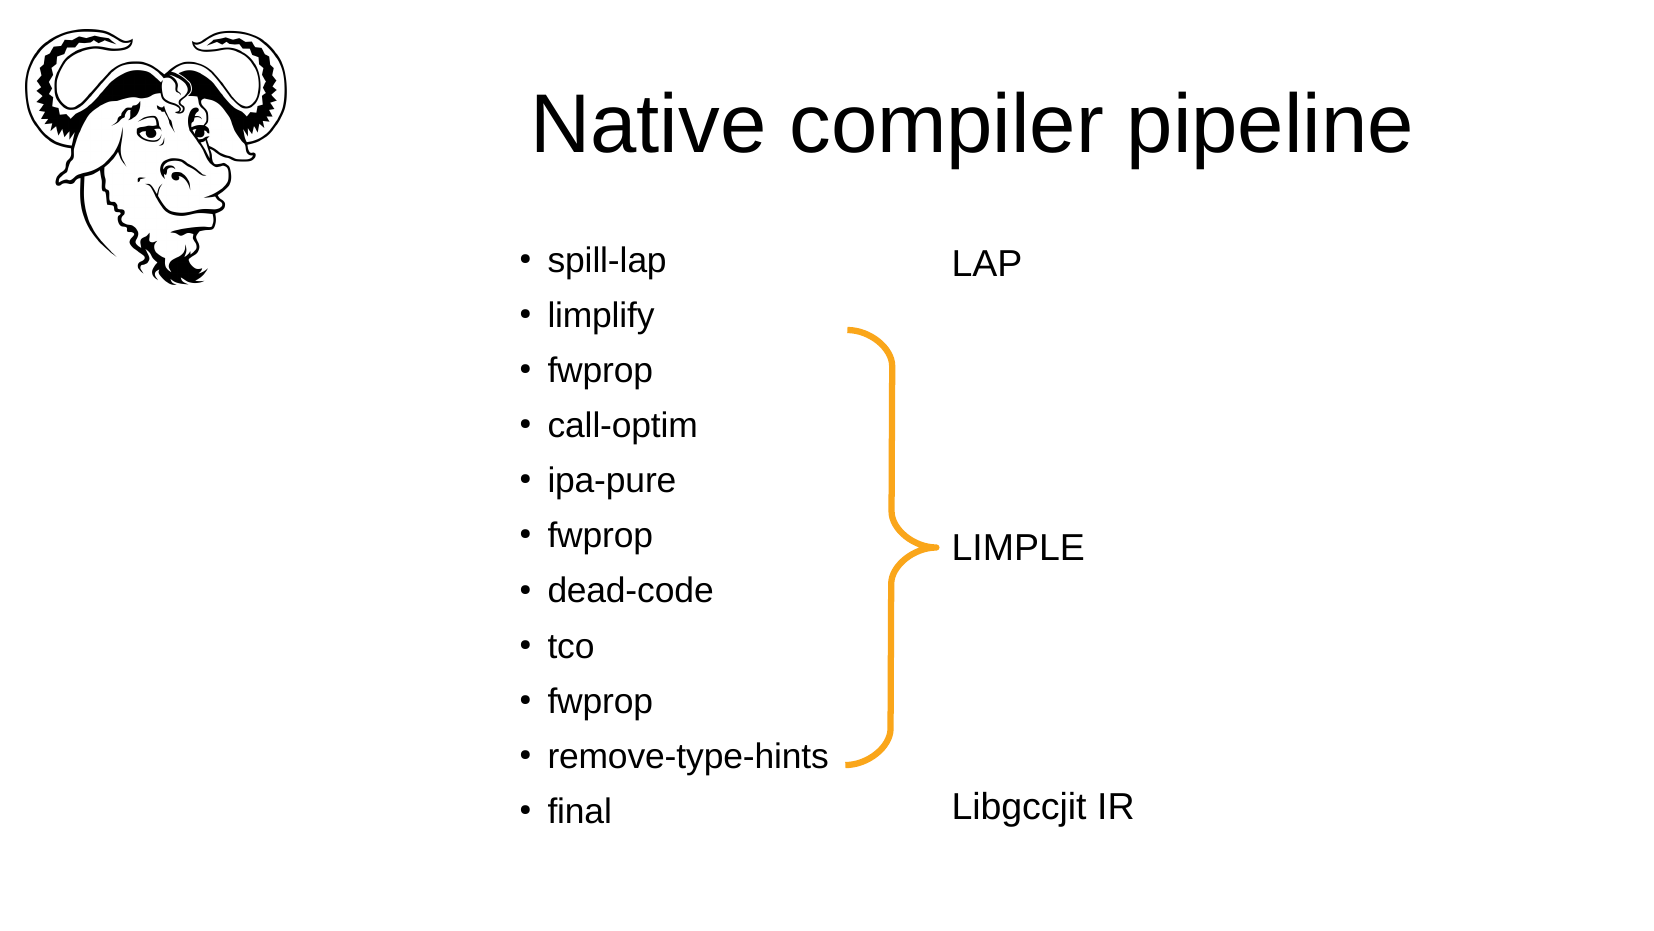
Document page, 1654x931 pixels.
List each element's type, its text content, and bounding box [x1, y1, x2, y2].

title Native compiler pipeline [426, 37, 1518, 211]
text_box Libgccjit IR [936, 778, 1150, 836]
text_box LIMPLE [936, 518, 1100, 576]
list spill-lap limplify fwprop call-optim ipa-pure fwprop dead-code tco fwprop remove-type-hints final [510, 240, 886, 841]
text_box LAP [936, 235, 1038, 292]
picture [25, 29, 287, 285]
